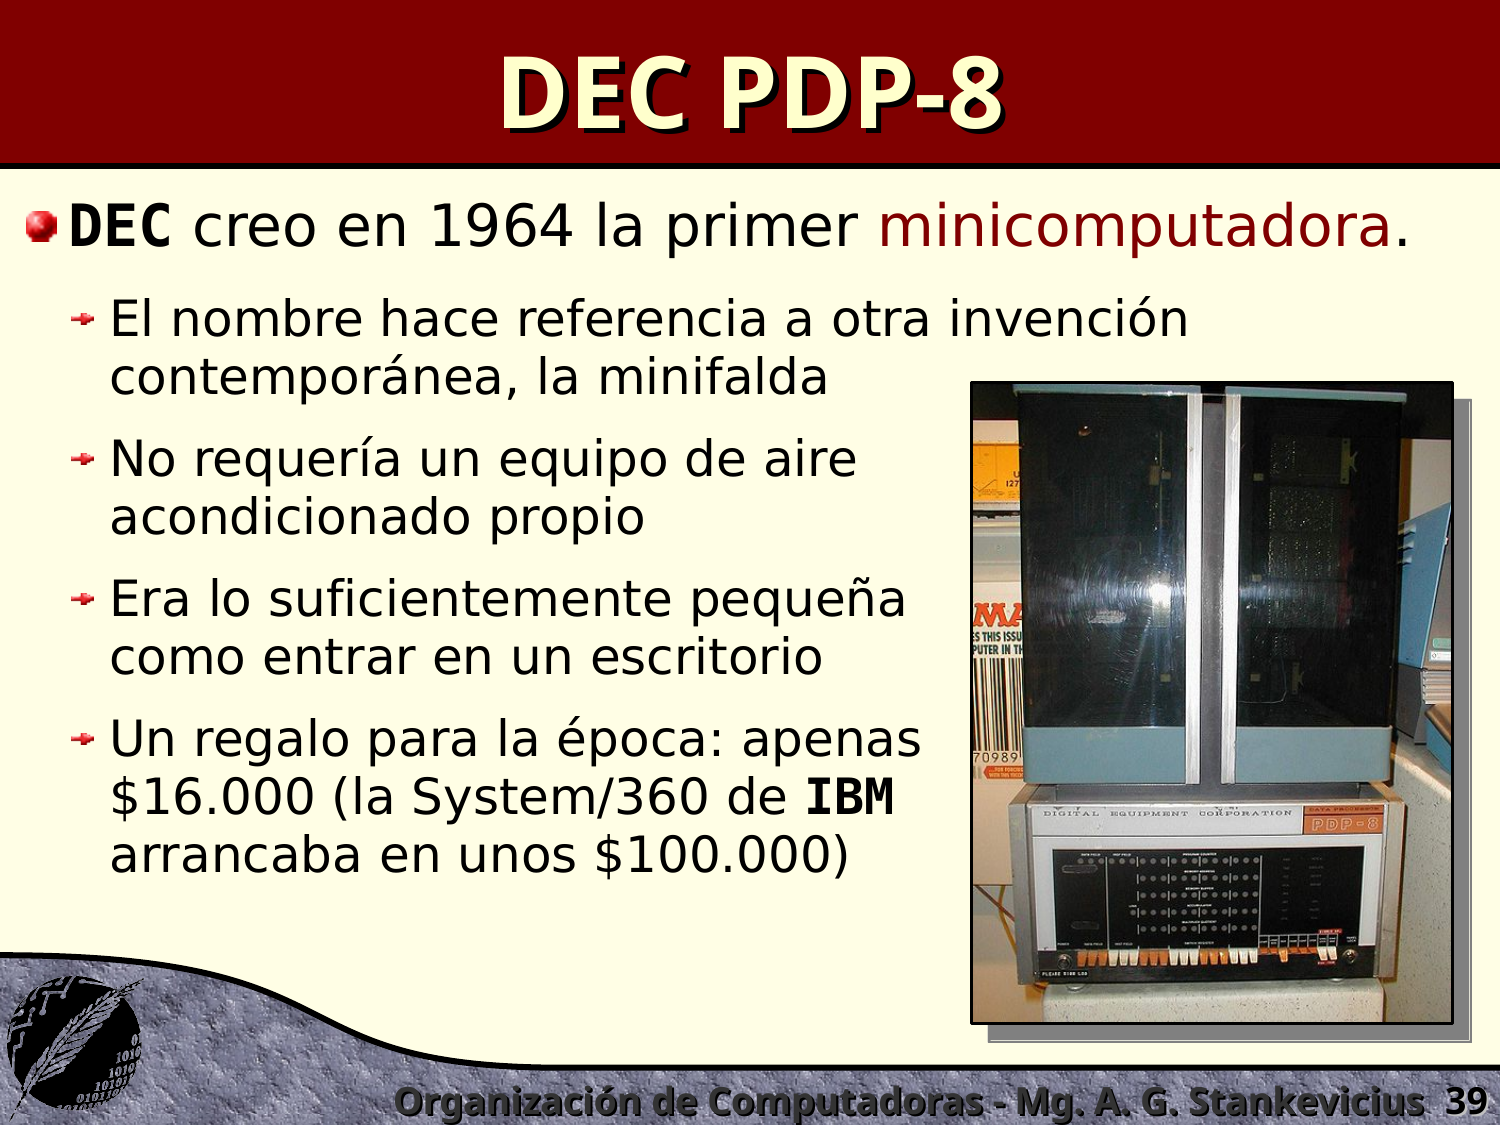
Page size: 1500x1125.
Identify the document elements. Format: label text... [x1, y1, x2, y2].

picture [972, 384, 1451, 1022]
list DEC creo en 1964 la primer minicomputadora. El nombre hace referencia a otra invención contemporánea, la minifalda No requería un equipo de aire acondicionado propio Era lo suficientemente pequeña como entrar en un escritorio Un regalo para la época: apenas $16.000 (la System/360 de IBM arrancaba en unos $100.000) [11, 192, 1486, 935]
picture [0, 959, 1500, 1125]
title DEC PDP-8 [15, 5, 1485, 160]
picture [448, 1100, 455, 1110]
picture [1058, 1100, 1065, 1110]
picture [802, 1100, 806, 1110]
